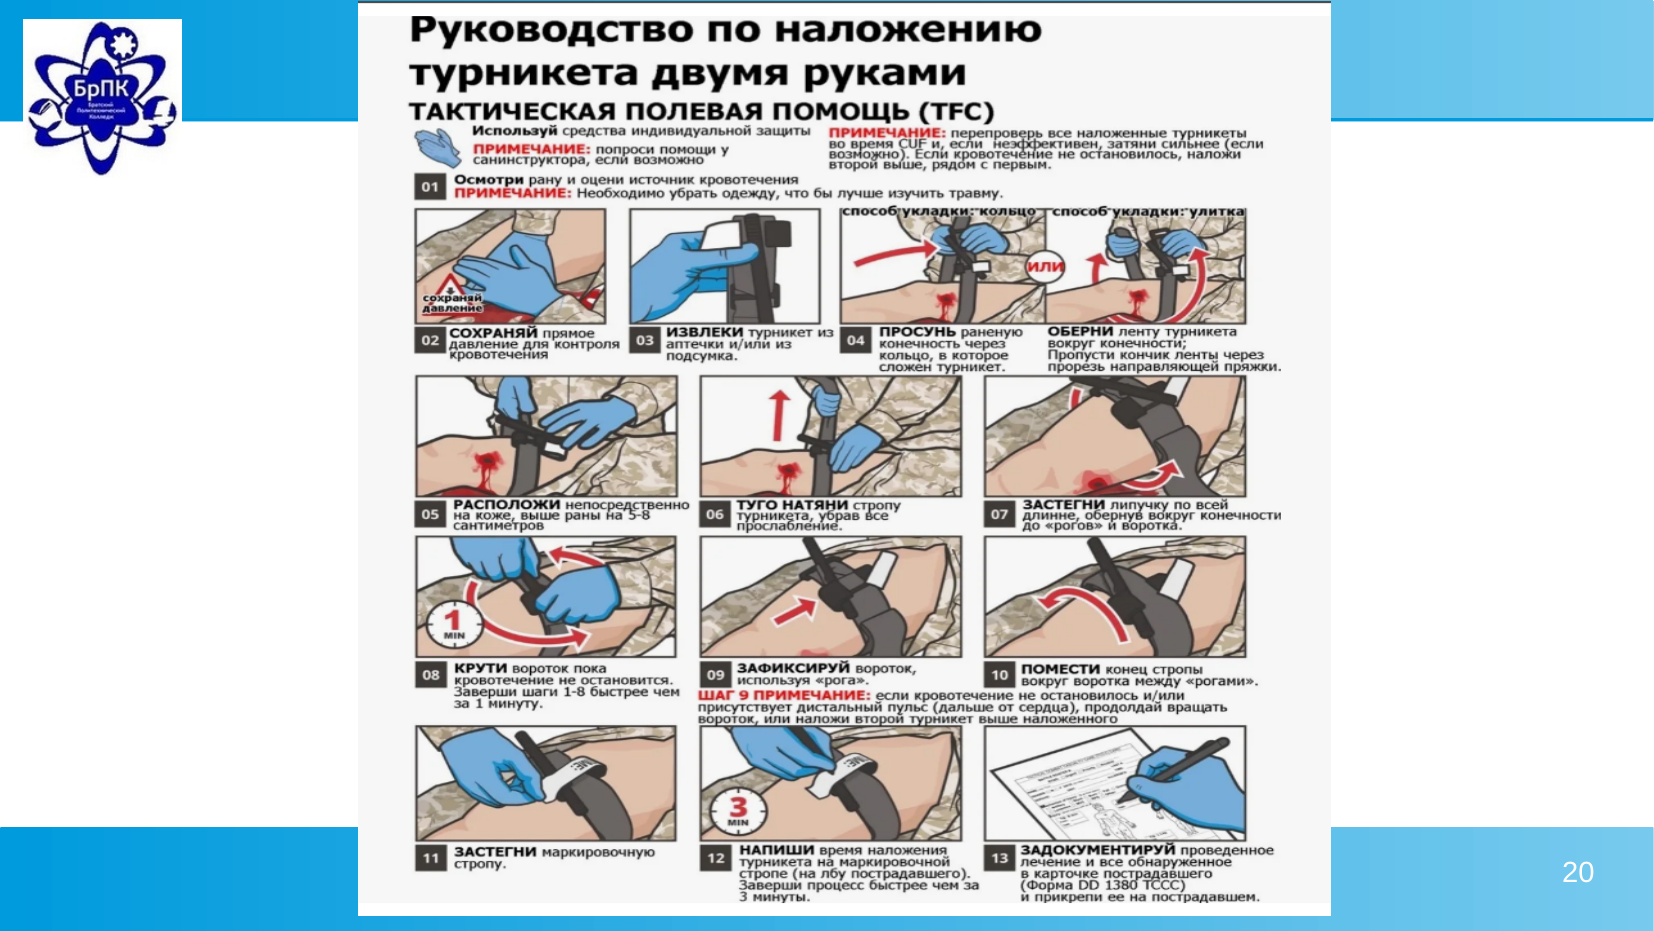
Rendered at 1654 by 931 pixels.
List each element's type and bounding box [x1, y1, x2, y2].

picture [358, 1, 1331, 916]
picture [23, 20, 182, 178]
